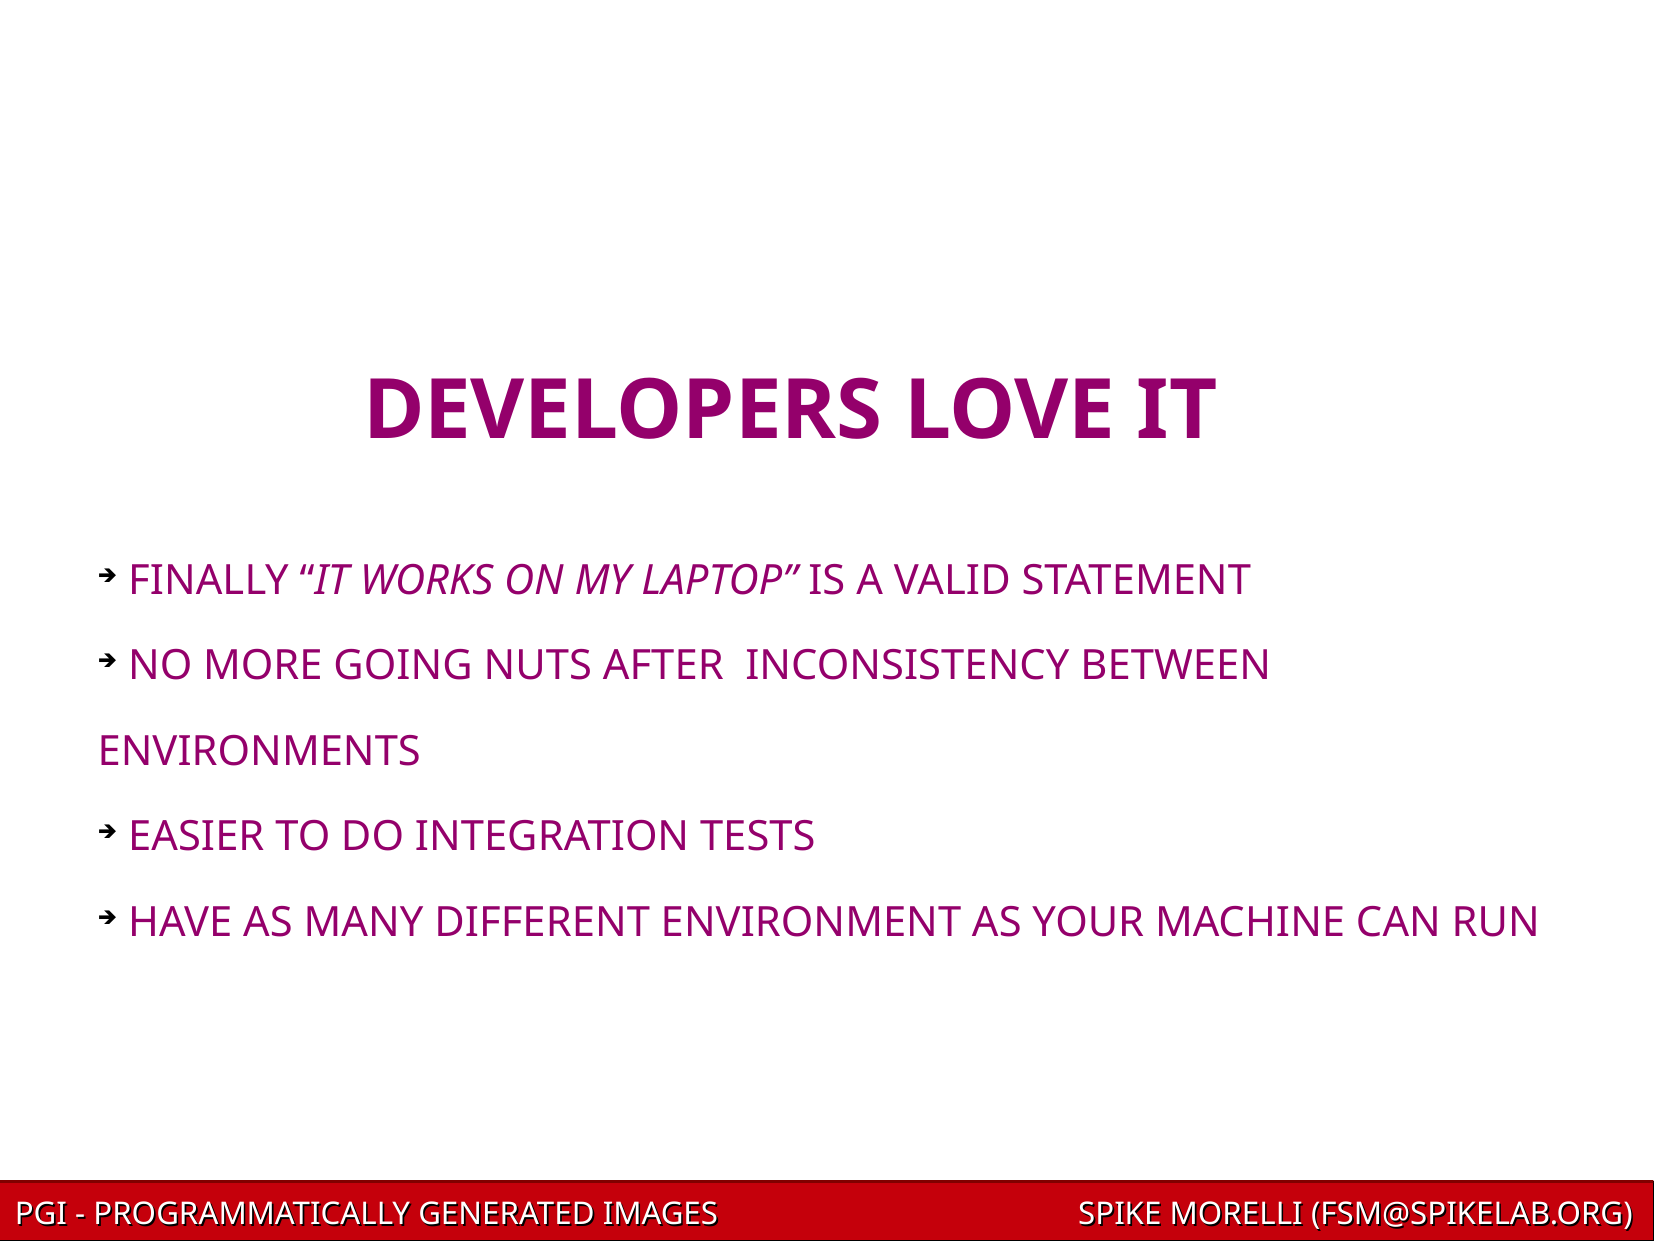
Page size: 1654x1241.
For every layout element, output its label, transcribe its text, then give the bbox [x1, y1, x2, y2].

text_box [0, 1183, 1654, 1241]
text_box SPIKE MORELLI (FSM@SPIKELAB.ORG) [1063, 1184, 1643, 1235]
text_box DEVELOPERS LOVE IT [348, 342, 1257, 451]
text_box FINALLY “IT WORKS ON MY LAPTOP” IS A VALID STATEMENT NO MORE GOING NUTS AFTER INCONSISTENCY BETWEEN ENVIRONMENTS EASIER TO DO INTEGRATION TESTS HAVE AS MANY DIFFERENT ENVIRONMENT AS YOUR MACHINE CAN RUN [82, 513, 1619, 1164]
text_box PGI - PROGRAMMATICALLY GENERATED IMAGES [0, 1184, 722, 1235]
